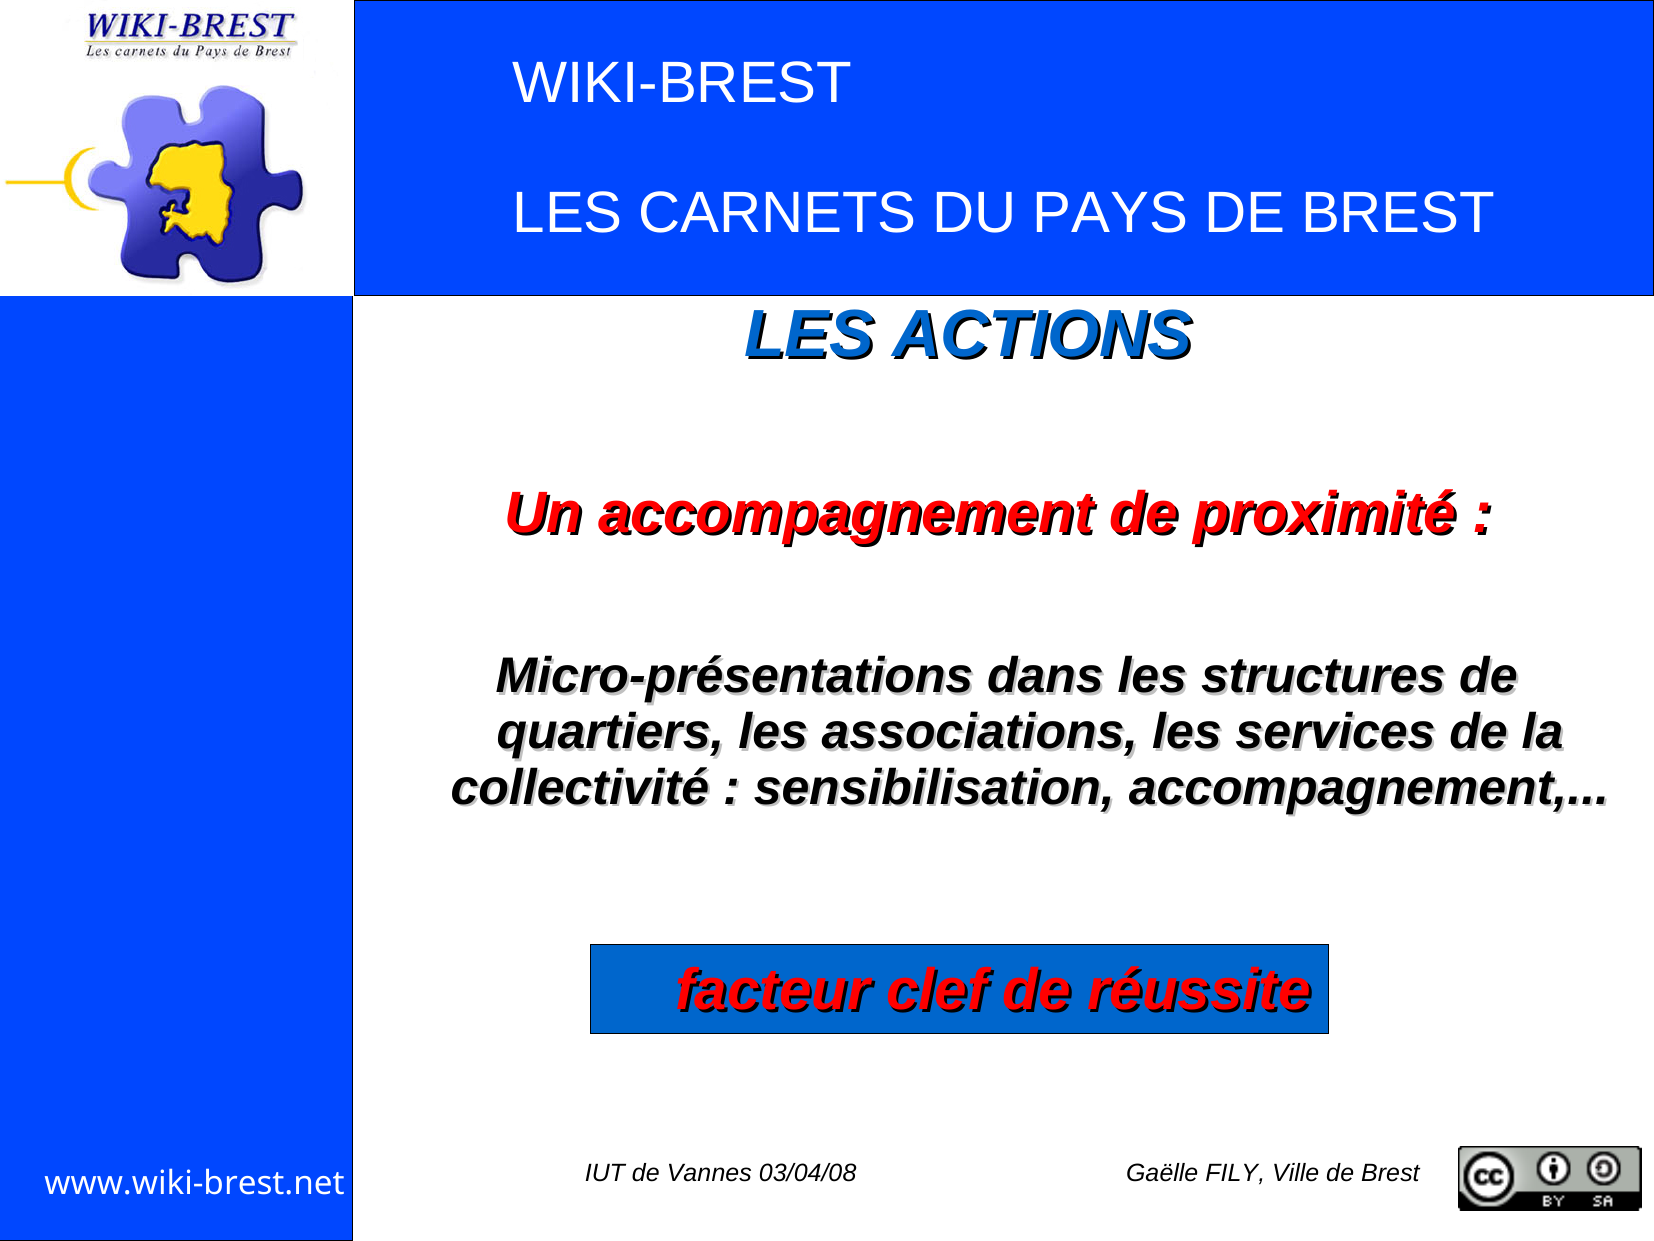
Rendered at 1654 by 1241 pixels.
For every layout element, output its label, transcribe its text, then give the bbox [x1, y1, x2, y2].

picture [0, 0, 354, 296]
picture [1458, 1146, 1642, 1211]
text_box facteur clef de réussite [590, 944, 1329, 1034]
list LES ACTIONS Un accompagnement de proximité : Micro-présentations dans les structures de quartiers, les associations, les services de la collectivité : sensibilisation, accompagnement,... [295, 296, 1625, 1141]
